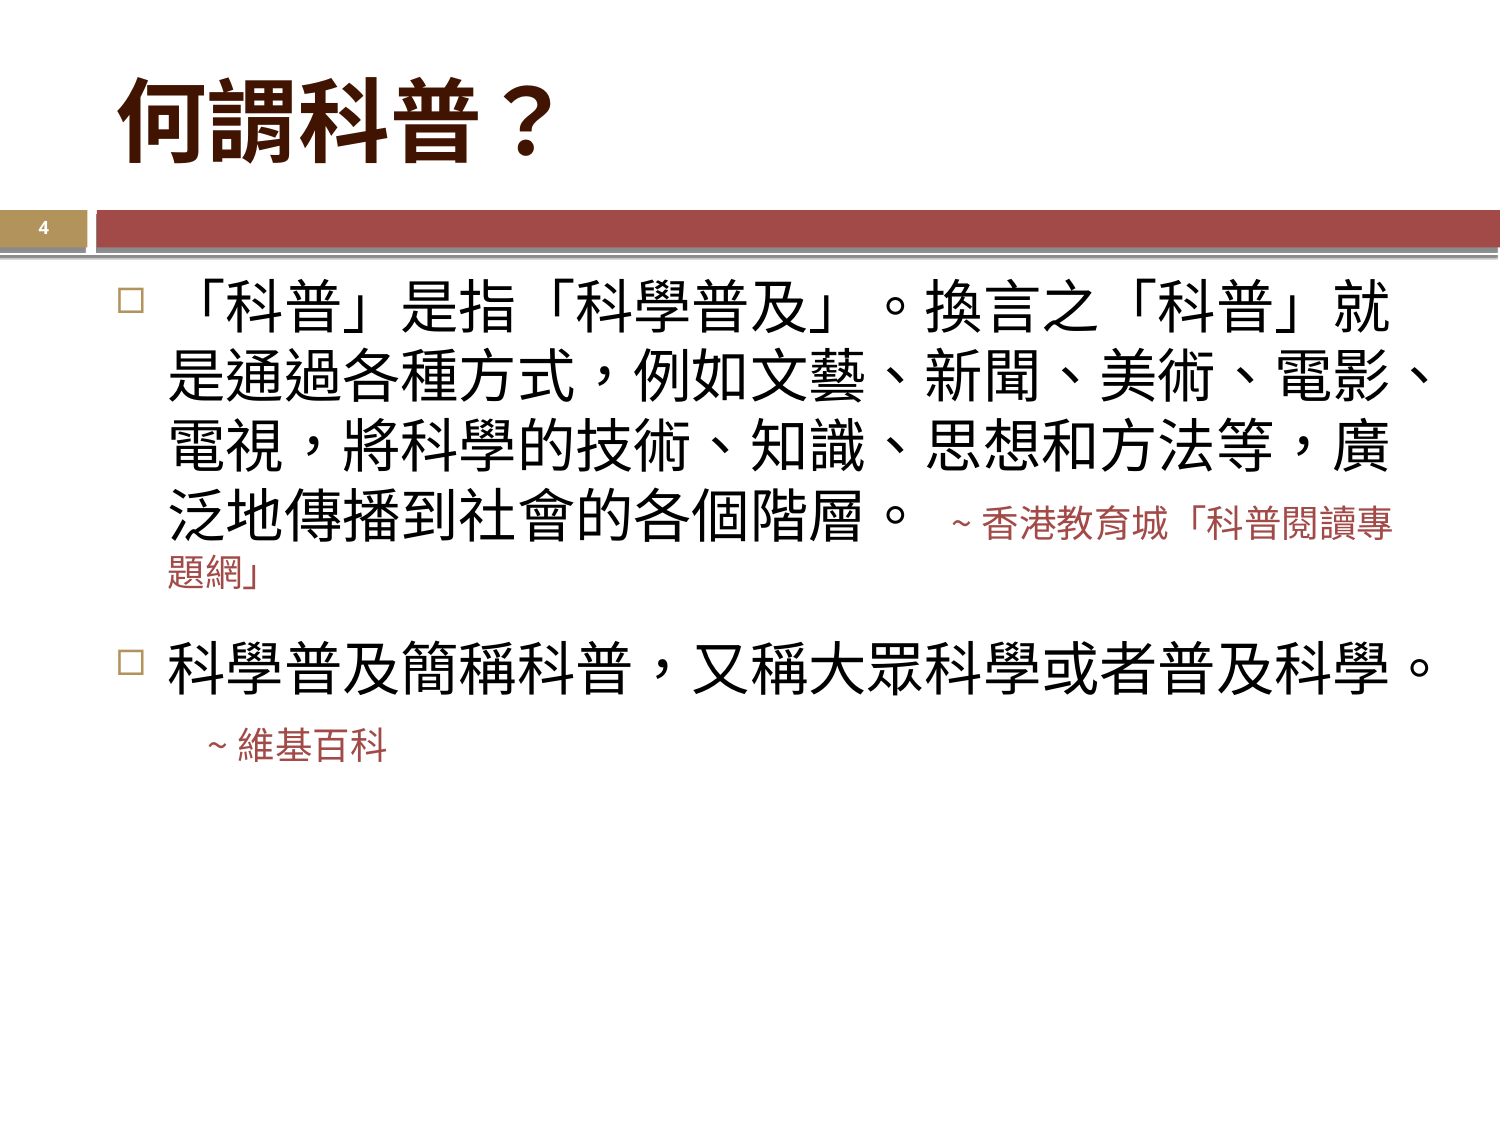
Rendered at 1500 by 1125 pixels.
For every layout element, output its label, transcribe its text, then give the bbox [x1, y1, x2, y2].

list 「科普」是指「科學普及」。換言之「科普」就是通過各種方式，例如文藝、新聞、美術、電影、電視，將科學的技術、知識、思想和方法等，廣泛地傳播到社會的各個階層。 ~香港教育城「科普閱讀專題網」 科學普及簡稱科普，又稱大眾科學或者普及科學。 ~維基百科 [100, 262, 1438, 1000]
slide_number <編號> [0, 208, 88, 249]
title 何謂科普？ [100, 37, 1438, 200]
